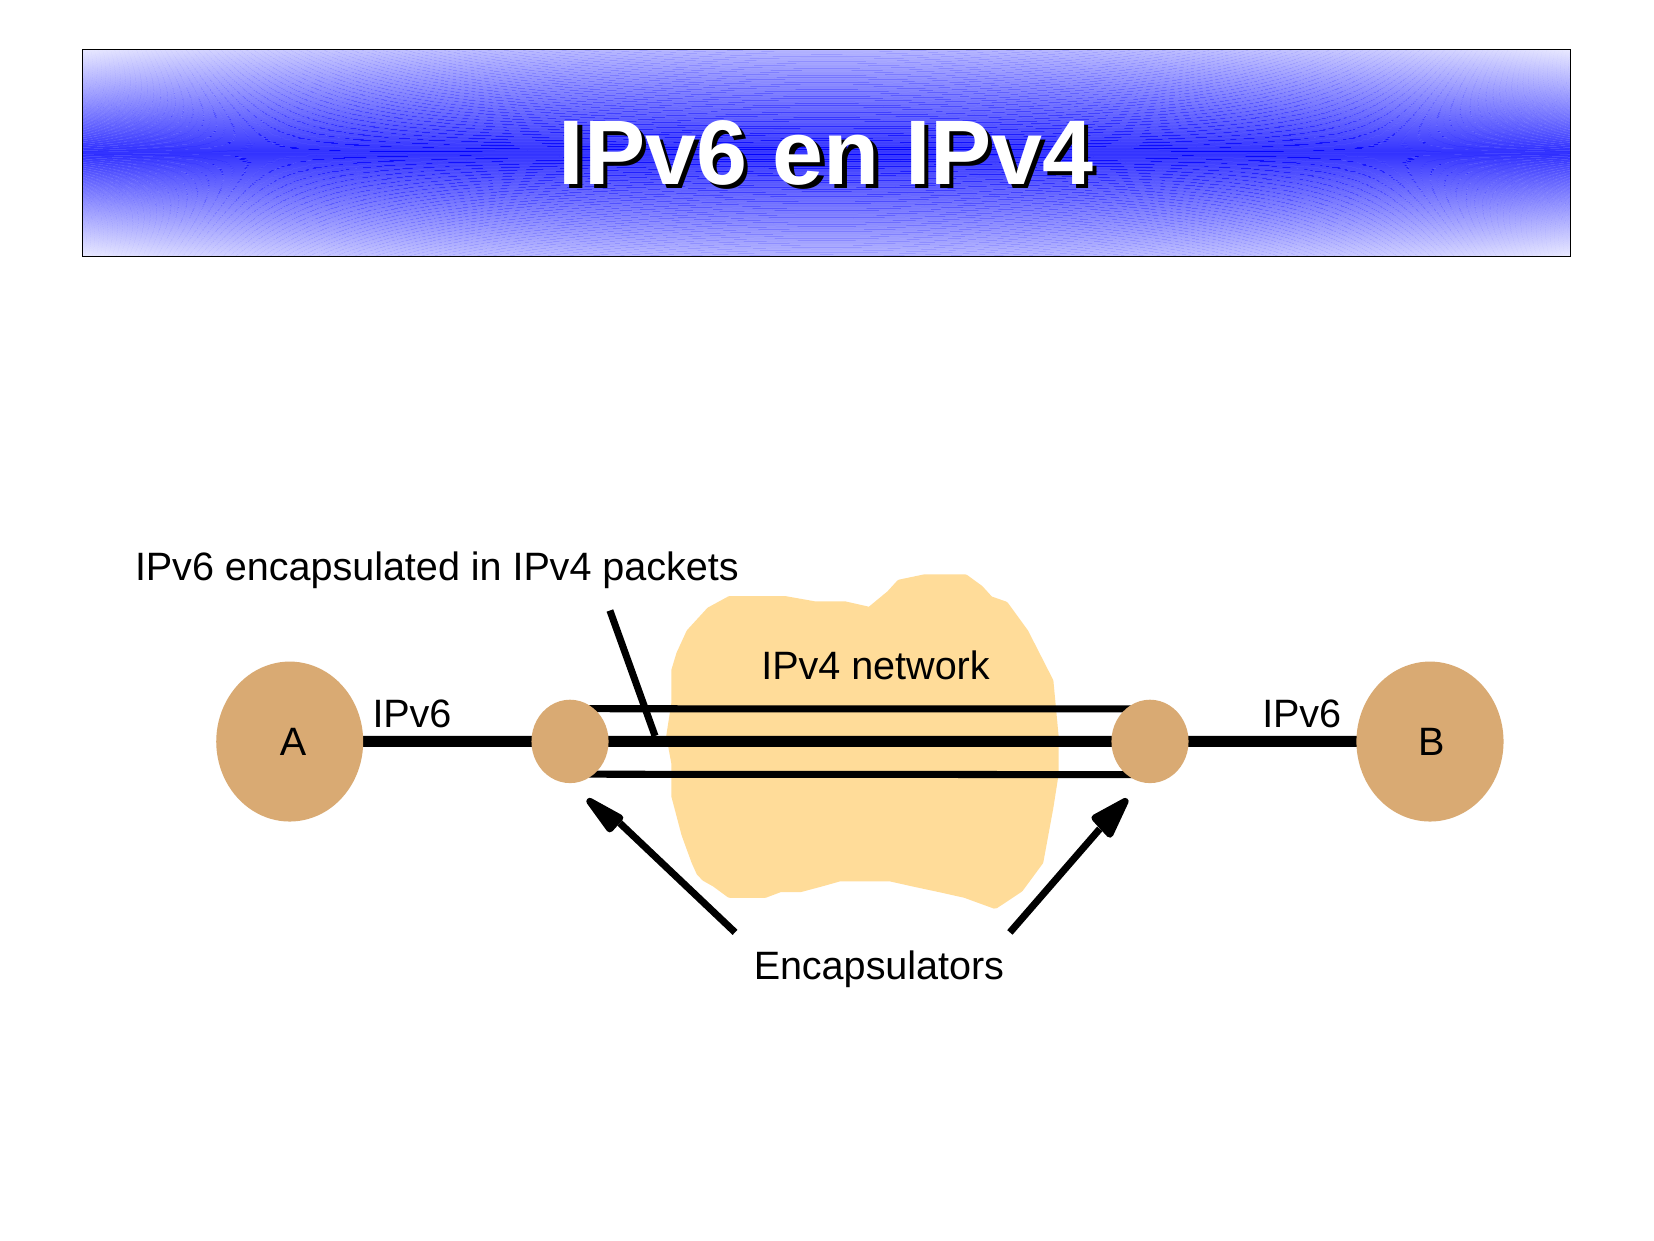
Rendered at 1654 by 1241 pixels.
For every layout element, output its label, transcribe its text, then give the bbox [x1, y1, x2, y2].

text_box [1094, 801, 1126, 835]
text_box IPv6 [372, 688, 457, 738]
text_box IPv6 [1262, 688, 1347, 738]
text_box IPv6 encapsulated in IPv4 packets [134, 541, 766, 591]
text_box [674, 778, 1055, 906]
text_box IPv4 network [761, 640, 1002, 690]
text_box B [1418, 715, 1448, 766]
text_box [219, 665, 1501, 819]
title IPv6 en IPv4 [82, 49, 1571, 257]
text_box A [287, 731, 297, 744]
text_box [674, 577, 1053, 705]
text_box A [280, 715, 310, 766]
text_box Encapsulators [753, 940, 1017, 990]
text_box [589, 801, 620, 829]
